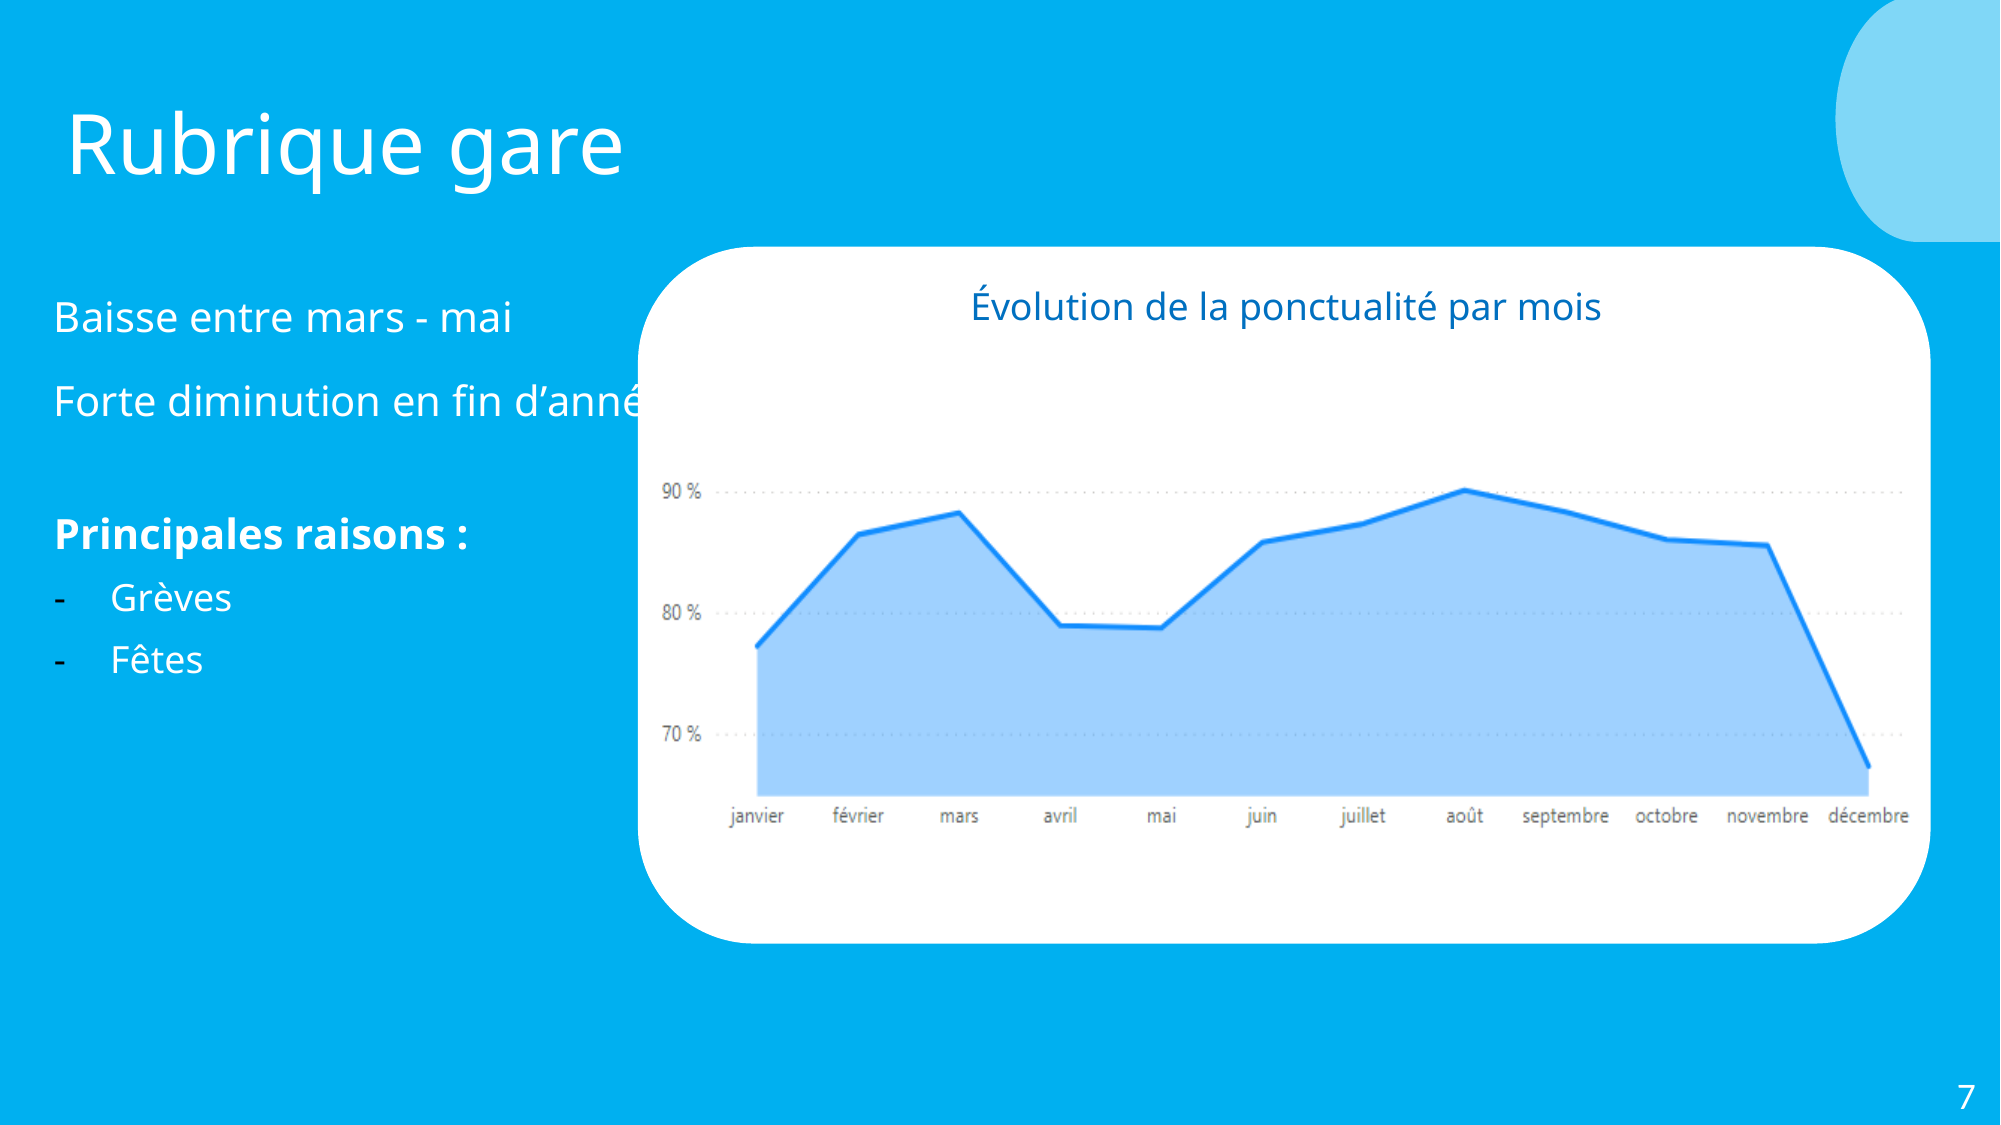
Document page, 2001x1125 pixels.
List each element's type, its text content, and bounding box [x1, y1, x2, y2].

picture [652, 432, 1920, 842]
text_box [0, 0, 2000, 1125]
text_box Évolution de la ponctualité par mois [879, 274, 1694, 349]
text_box Rubrique gare [50, 83, 769, 200]
text_box Forte diminution en fin d’années [38, 367, 736, 433]
text_box 7 [1941, 1064, 2000, 1125]
text_box Baisse entre mars - mai [38, 283, 668, 349]
text_box Principales raisons : Grèves Fêtes [38, 500, 637, 691]
